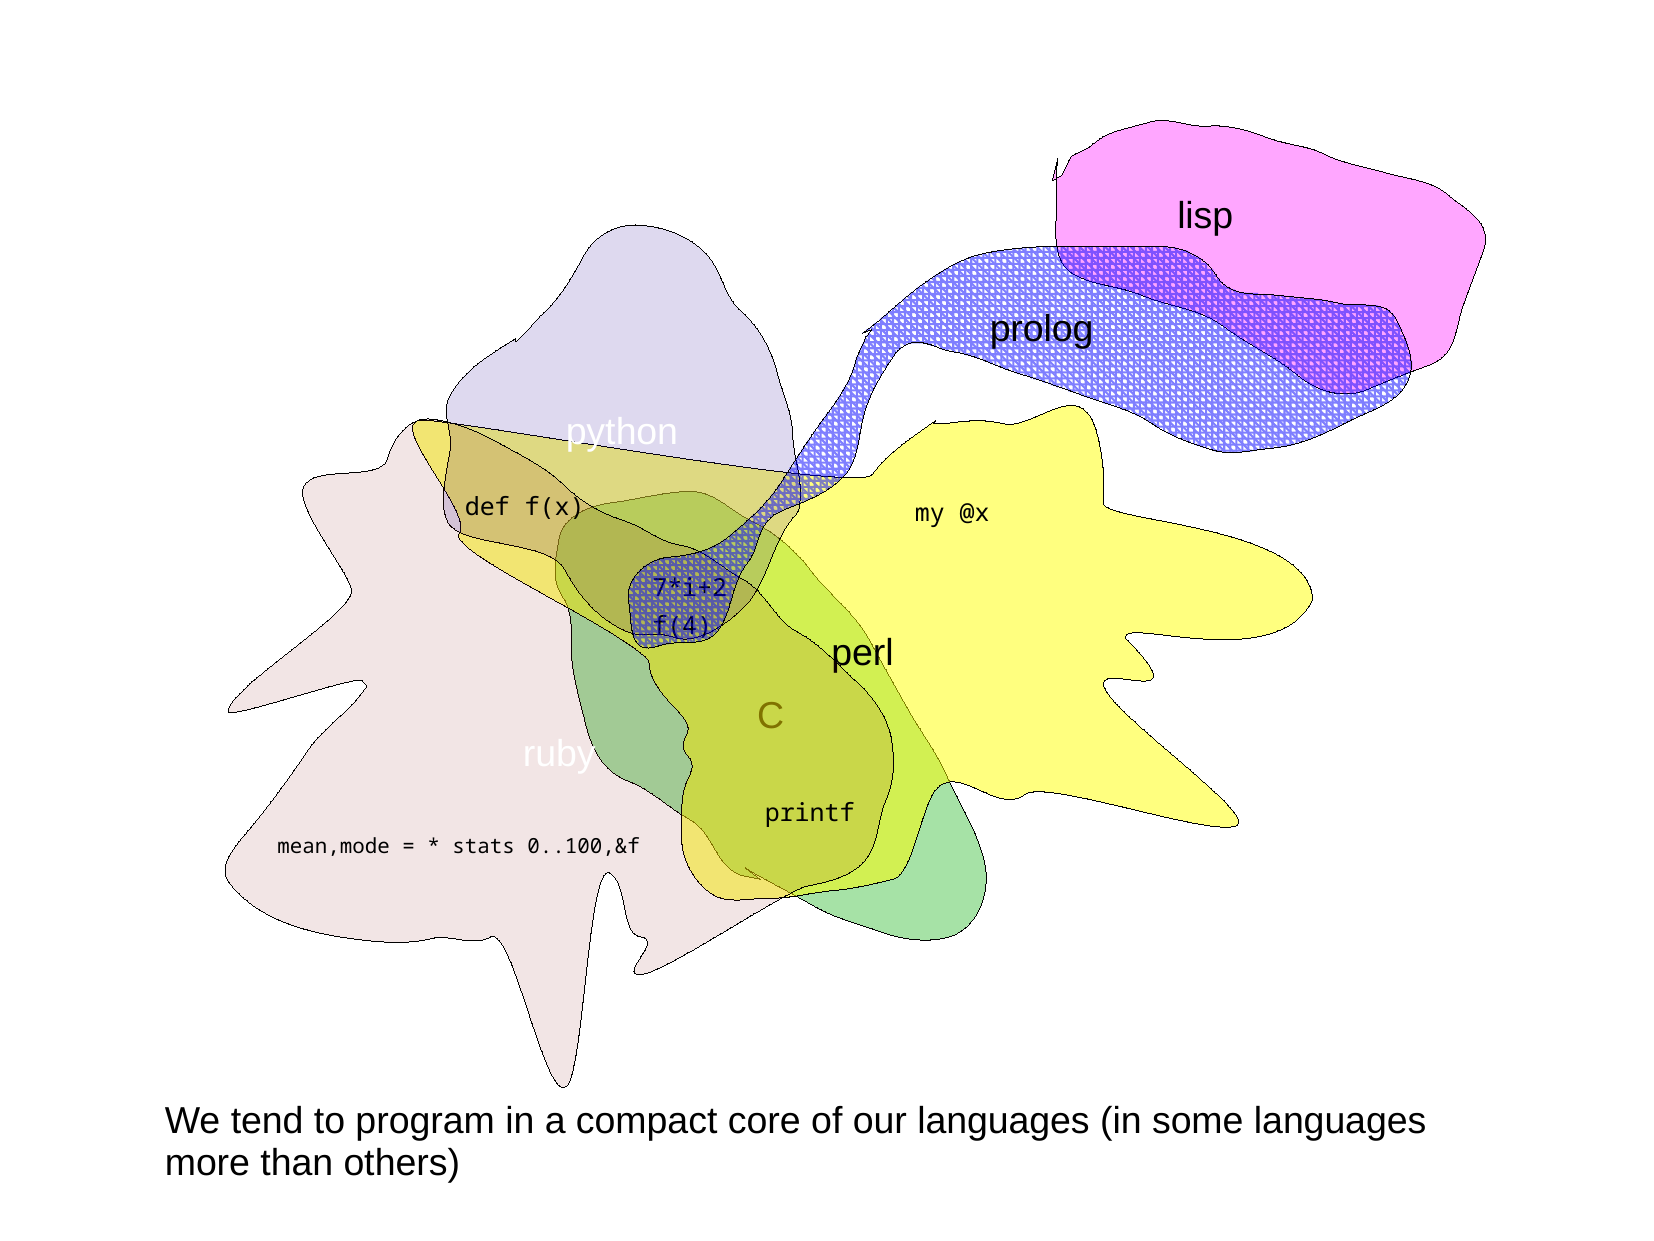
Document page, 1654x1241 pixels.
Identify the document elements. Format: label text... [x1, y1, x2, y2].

text_box We tend to program in a compact core of our languages (in some languages more than others) [150, 1092, 1455, 1192]
text_box [628, 120, 1486, 649]
text_box 7*i+2 [637, 562, 649, 572]
text_box lisp [1162, 187, 1249, 245]
text_box perl [771, 405, 1313, 898]
text_box printf [750, 787, 901, 836]
text_box ruby [225, 418, 894, 1088]
text_box mean,mode = * stats 0..100,&f [262, 823, 676, 867]
text_box def f(x) [450, 481, 601, 530]
text_box perl [837, 647, 847, 663]
text_box prolog [975, 300, 1109, 357]
text_box python [446, 224, 796, 551]
text_box 7*i+2 [732, 562, 788, 600]
text_box f(4) [649, 600, 788, 649]
text_box python [749, 504, 800, 562]
text_box my @x [900, 487, 1051, 536]
text_box C [797, 782, 987, 941]
